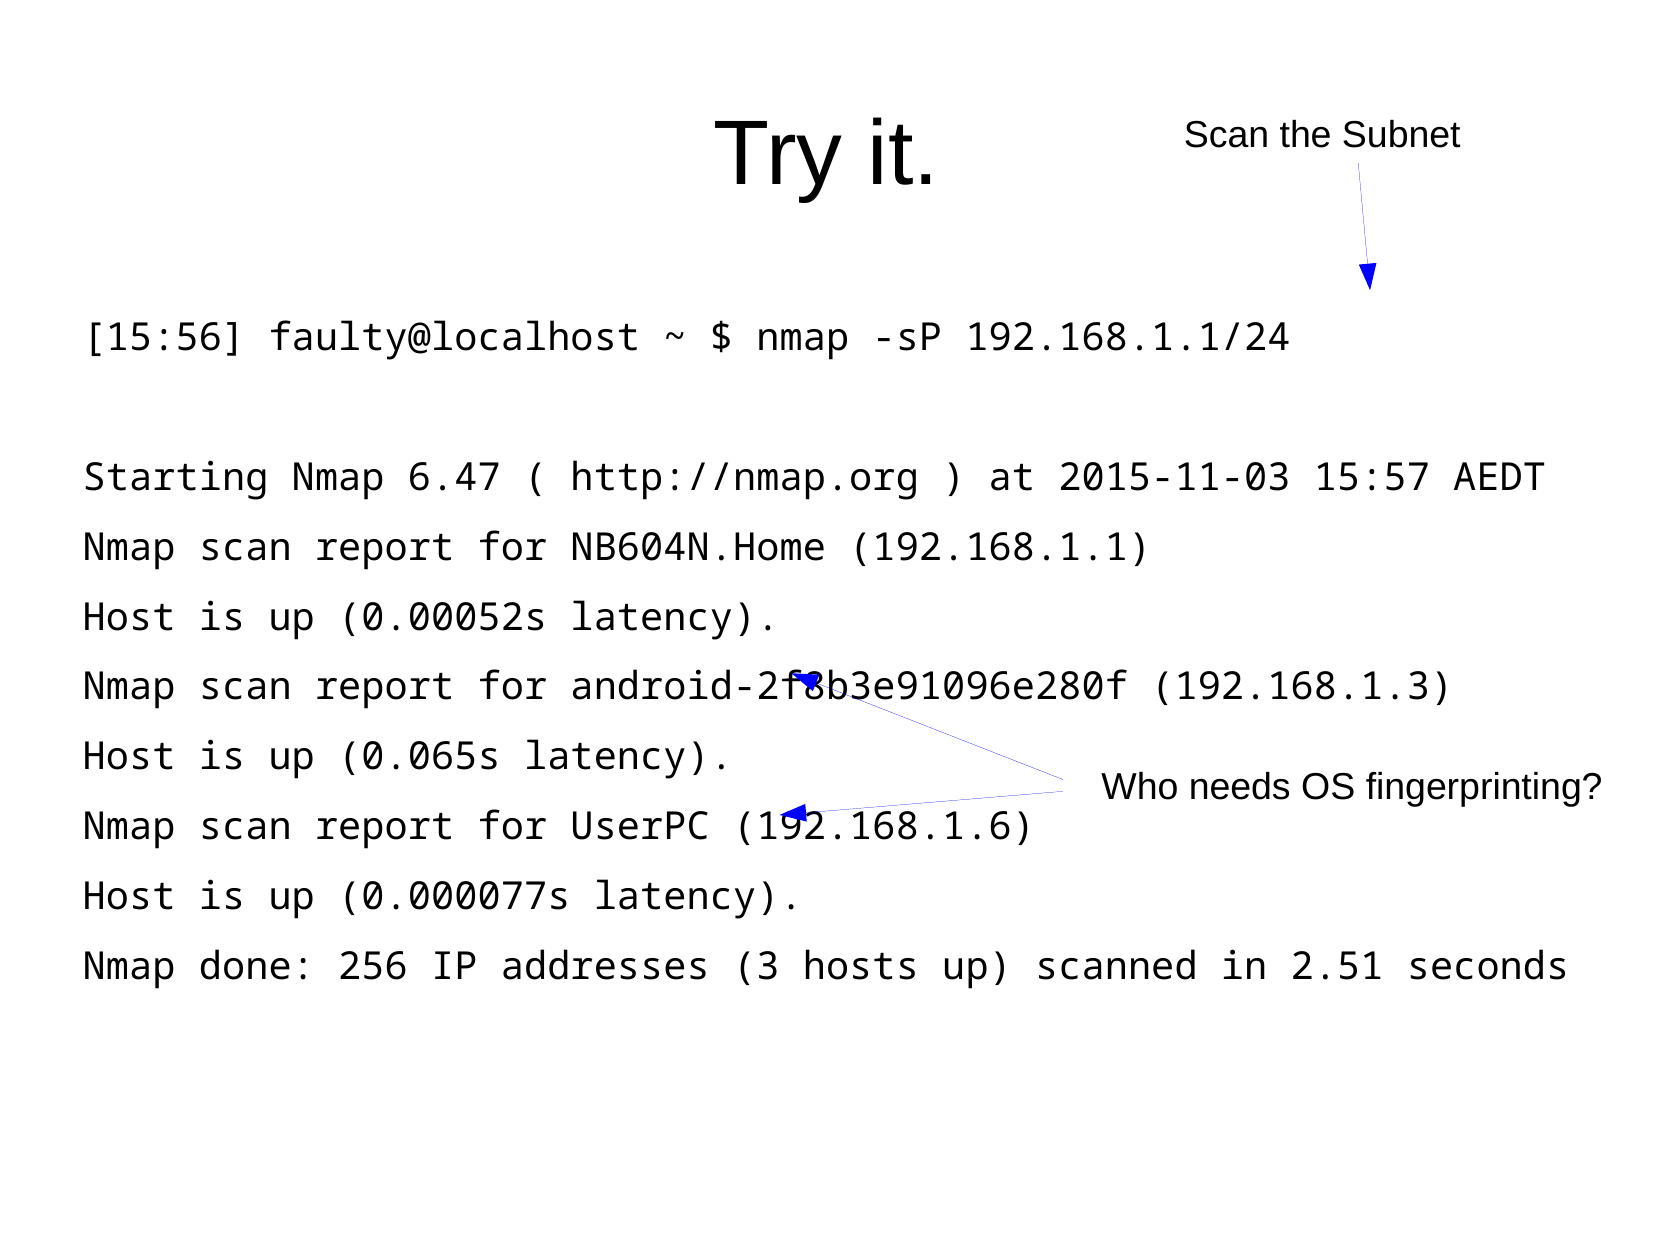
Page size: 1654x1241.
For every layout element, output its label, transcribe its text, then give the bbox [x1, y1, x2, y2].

list [15:56] faulty@localhost ~ $ nmap -sP 192.168.1.1/24 Starting Nmap 6.47 ( http://nmap.org ) at 2015-11-03 15:57 AEDT Nmap scan report for NB604N.Home (192.168.1.1) Host is up (0.00052s latency). Nmap scan report for android-2f8b3e91096e280f (192.168.1.3) Host is up (0.065s latency). Nmap scan report for UserPC (192.168.1.6) Host is up (0.000077s latency). Nmap done: 256 IP addresses (3 hosts up) scanned in 2.51 seconds [82, 290, 1571, 1010]
text_box Who needs OS fingerprinting? [1086, 758, 1619, 815]
text_box Scan the Subnet [1169, 106, 1524, 164]
title Try it. [82, 49, 1571, 257]
